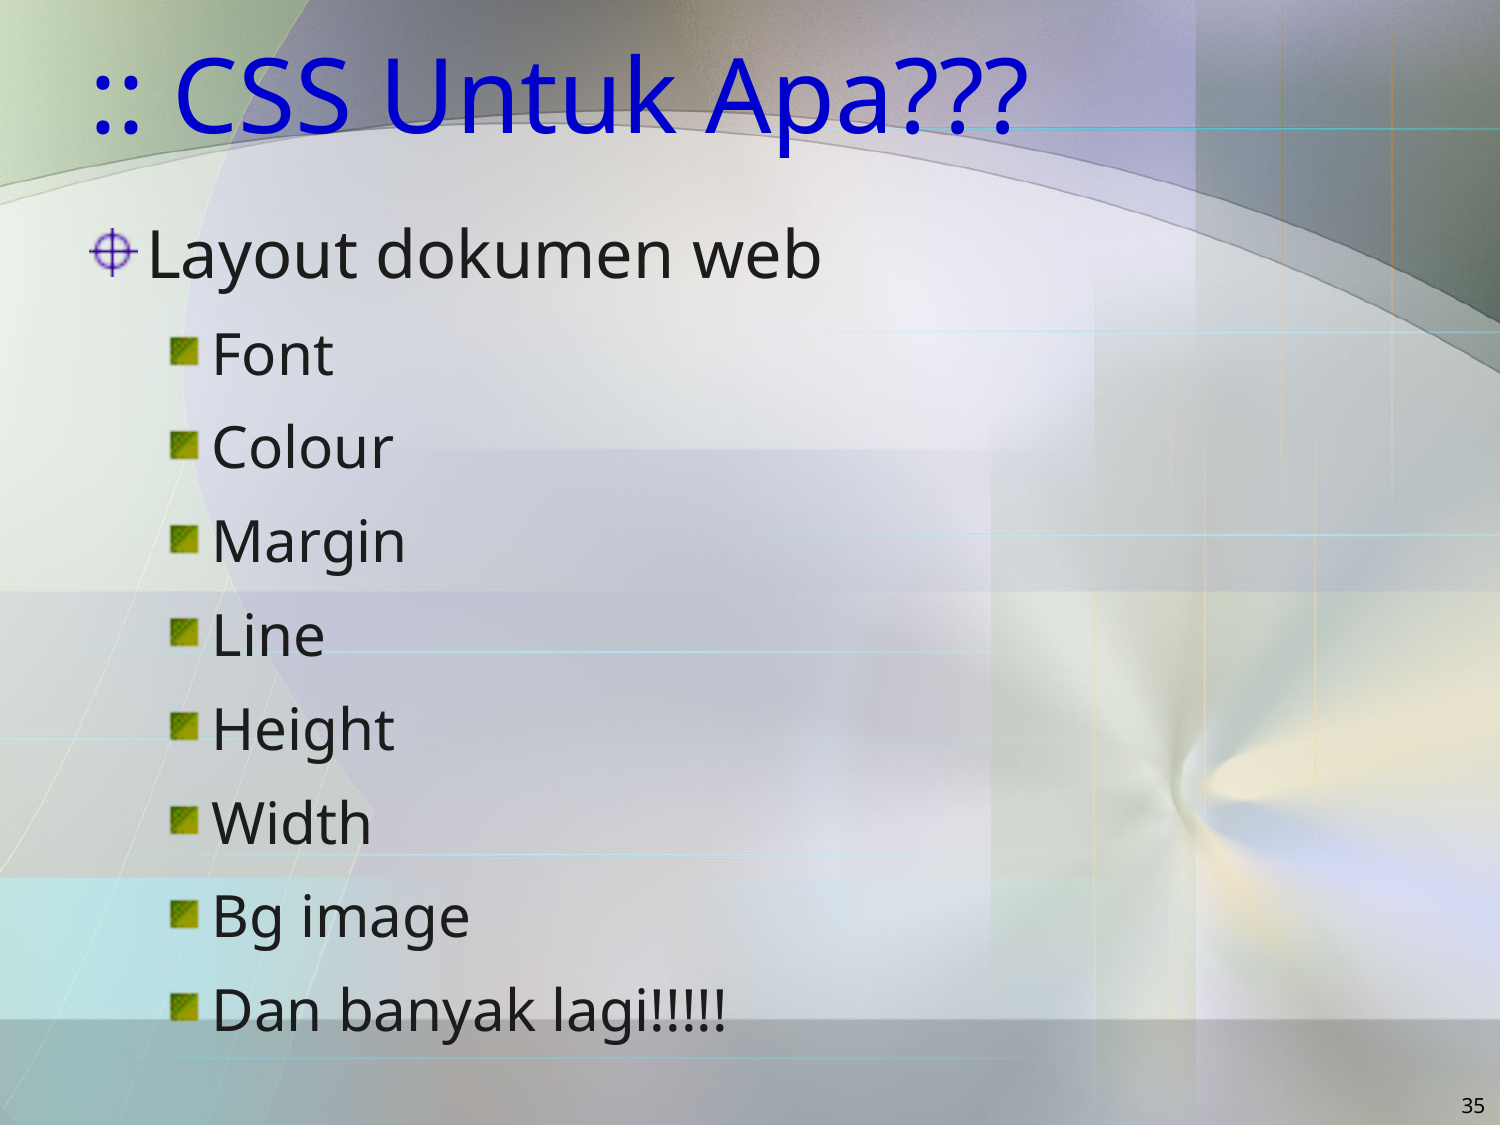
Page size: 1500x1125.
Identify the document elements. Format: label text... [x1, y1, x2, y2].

picture [0, 0, 1500, 1125]
title :: CSS Untuk Apa??? [75, 12, 1500, 173]
list Layout dokumen web Font Colour Margin Line Height Width Bg image Dan banyak lagi!!!!! [75, 199, 1500, 1063]
